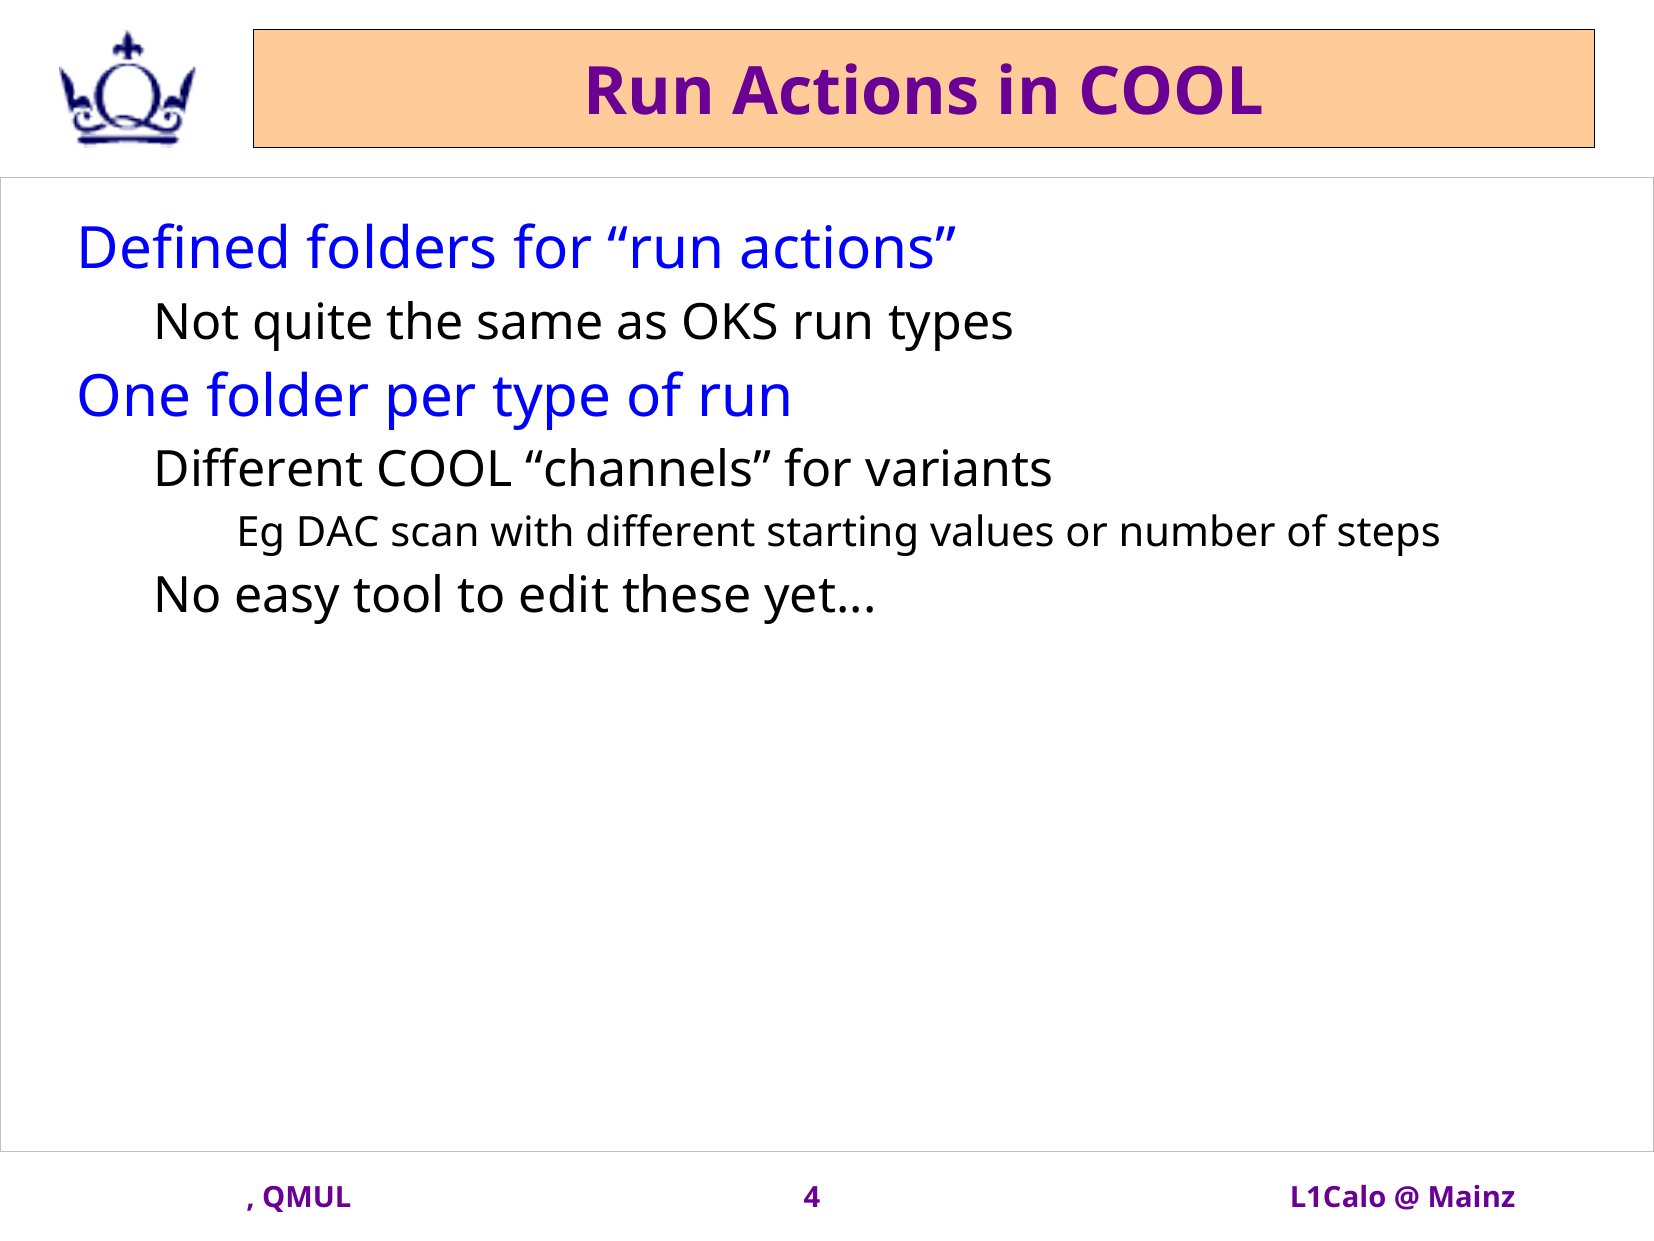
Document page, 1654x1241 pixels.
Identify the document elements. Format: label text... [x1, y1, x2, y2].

picture [59, 29, 200, 148]
list Defined folders for “run actions” Not quite the same as OKS run types One folder per type of run Different COOL “channels” for variants Eg DAC scan with different starting values or number of steps No easy tool to edit these yet... [59, 206, 1603, 1127]
title Run Actions in COOL [253, 29, 1595, 148]
